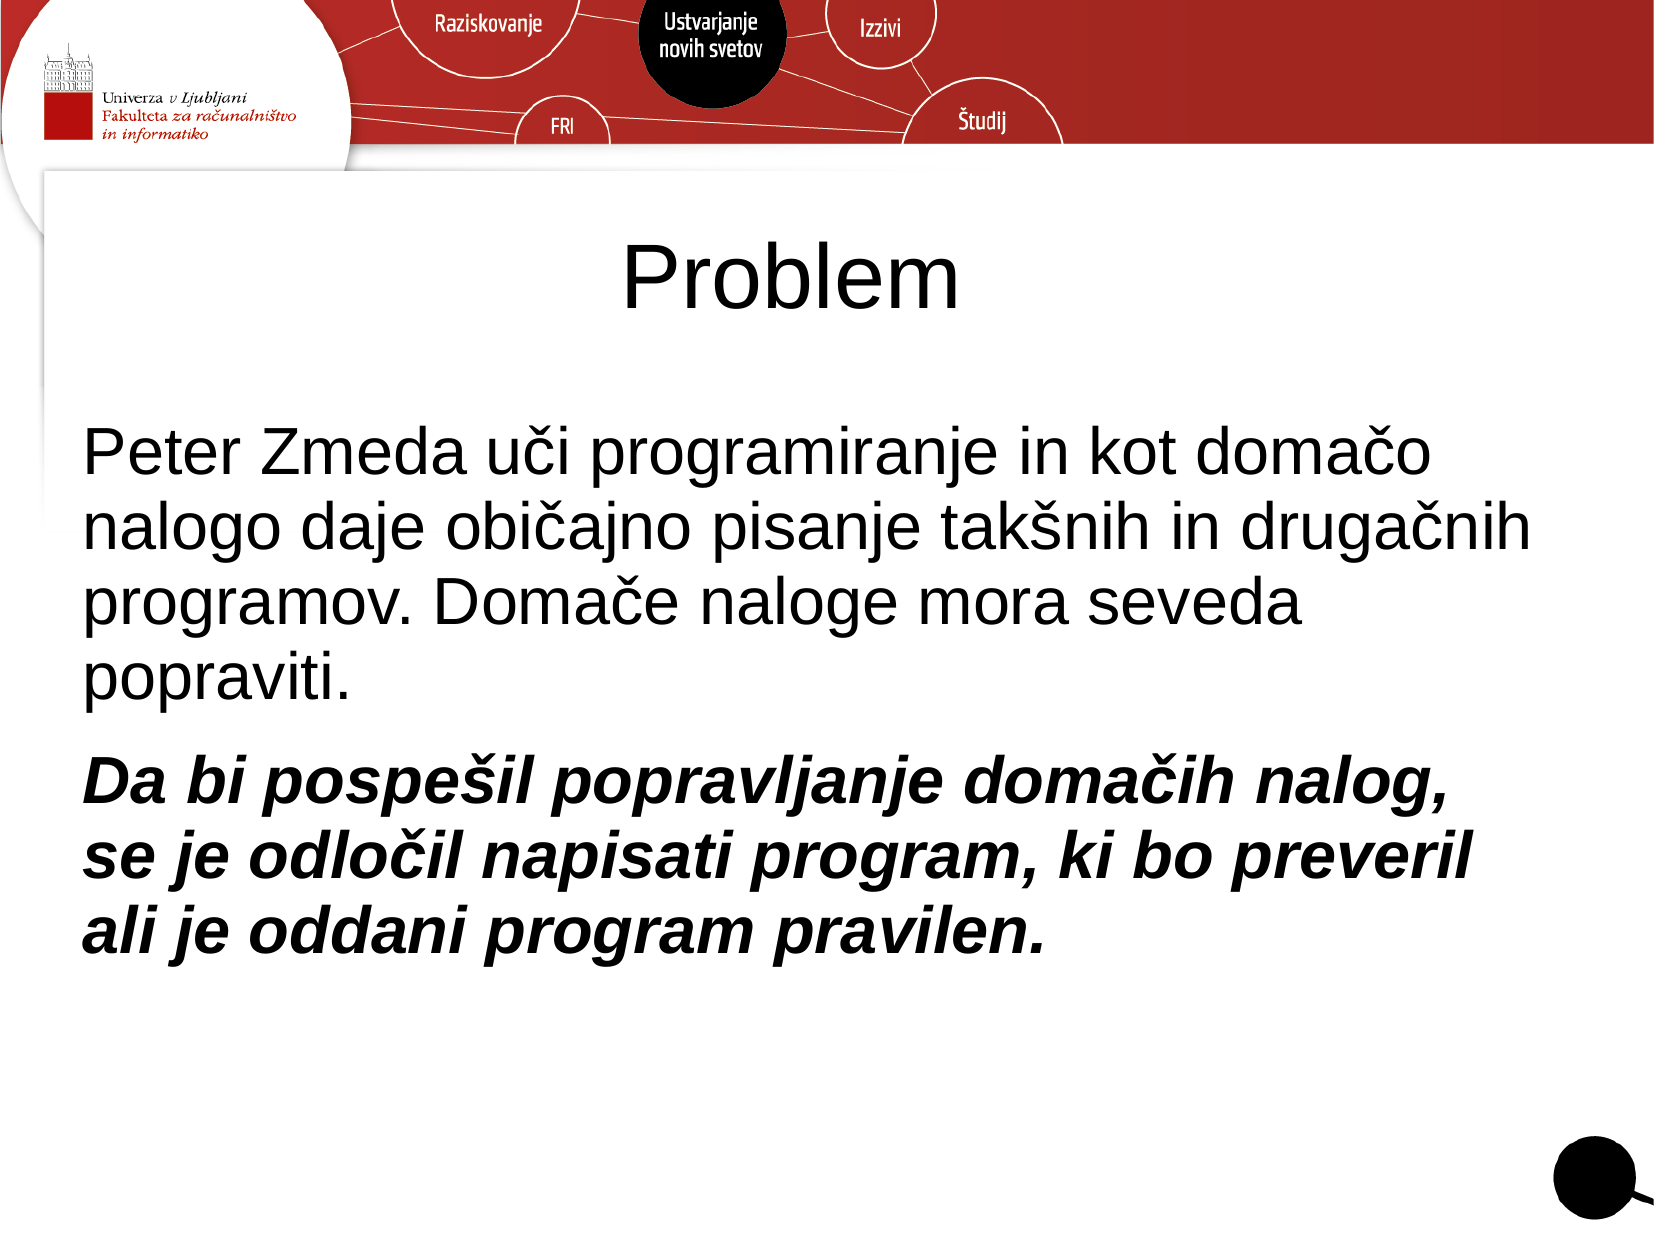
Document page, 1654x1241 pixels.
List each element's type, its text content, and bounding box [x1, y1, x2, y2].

title Problem [47, 173, 1536, 381]
picture [0, 0, 1654, 1241]
list Peter Zmeda uči programiranje in kot domačo nalogo daje običajno pisanje takšnih in drugačnih programov. Domače naloge mora seveda popraviti. Da bi pospešil popravljanje domačih nalog, se je odločil napisati program, ki bo preveril ali je oddani program pravilen. [82, 414, 1538, 1134]
